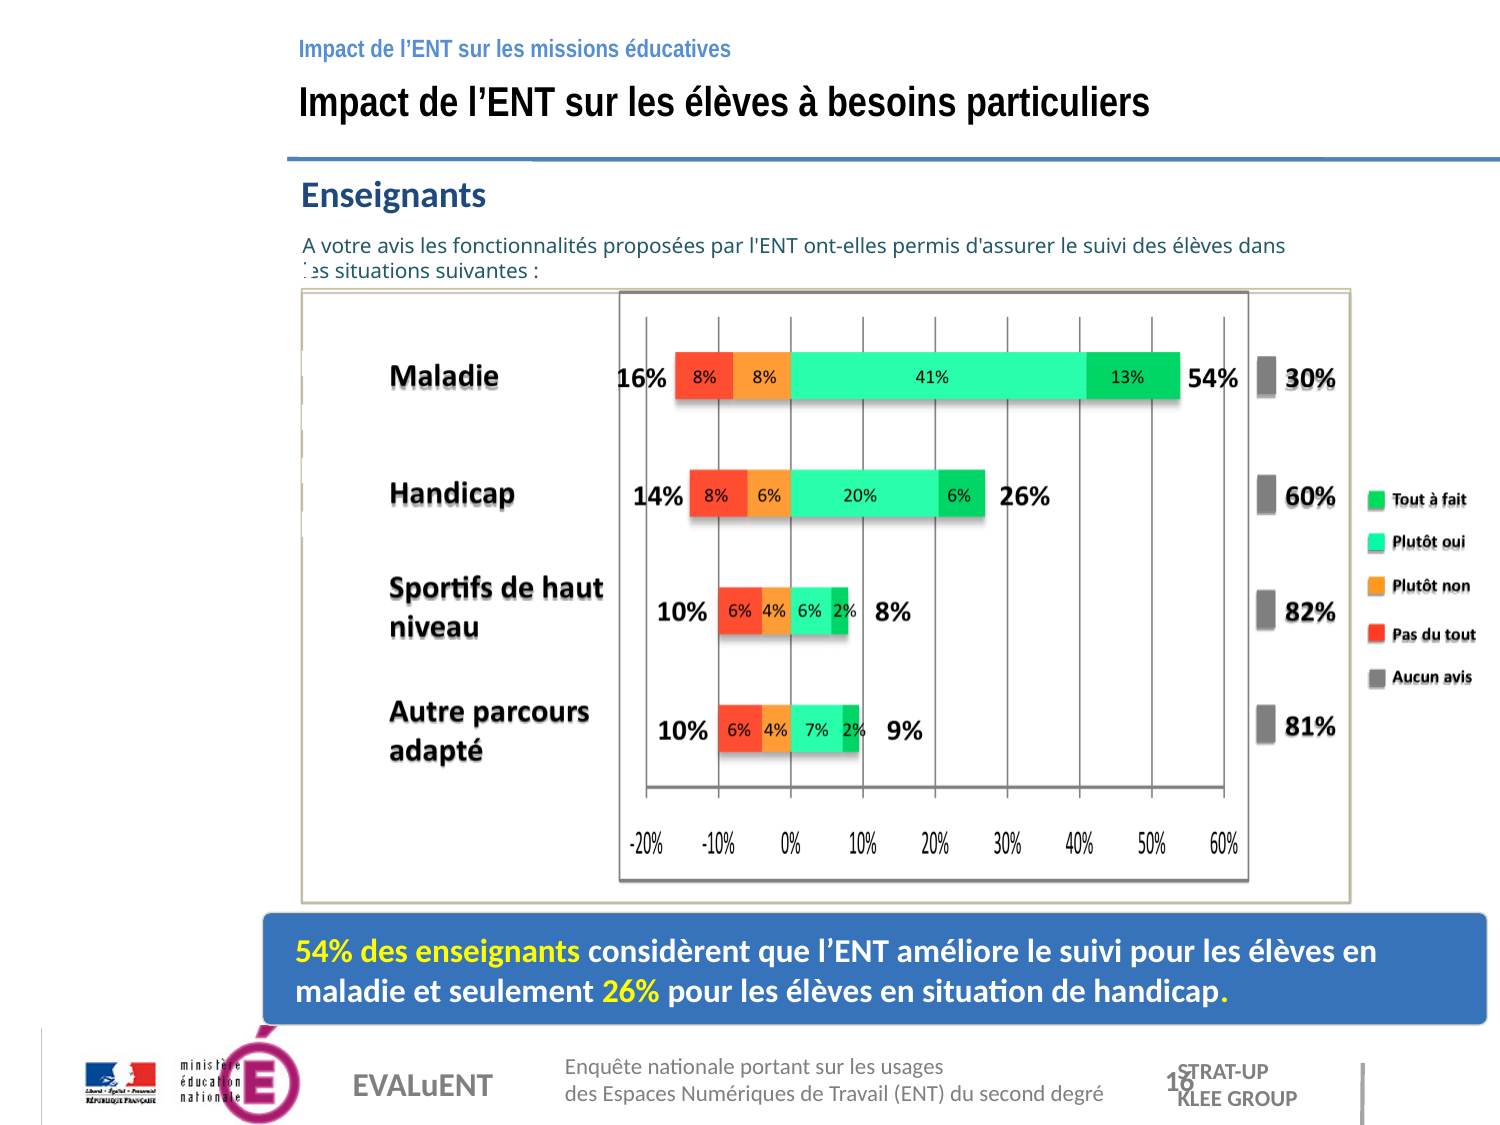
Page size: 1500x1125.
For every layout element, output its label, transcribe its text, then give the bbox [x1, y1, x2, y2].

text_box Impact de l’ENT sur les missions éducatives Impact de l’ENT sur les élèves à besoins particuliers [284, 25, 1500, 100]
text_box [1074, 1050, 1426, 1110]
text_box 54% des enseignants considèrent que l’ENT améliore le suivi pour les élèves en maladie et seulement 26% pour les élèves en situation de handicap. [262, 912, 1488, 1026]
picture [300, 294, 1500, 904]
text_box A votre avis les fonctionnalités proposées par l'ENT ont-elles permis d'assurer le suivi des élèves dans les situations suivantes : [287, 224, 1500, 294]
text_box Enseignants [286, 162, 504, 224]
